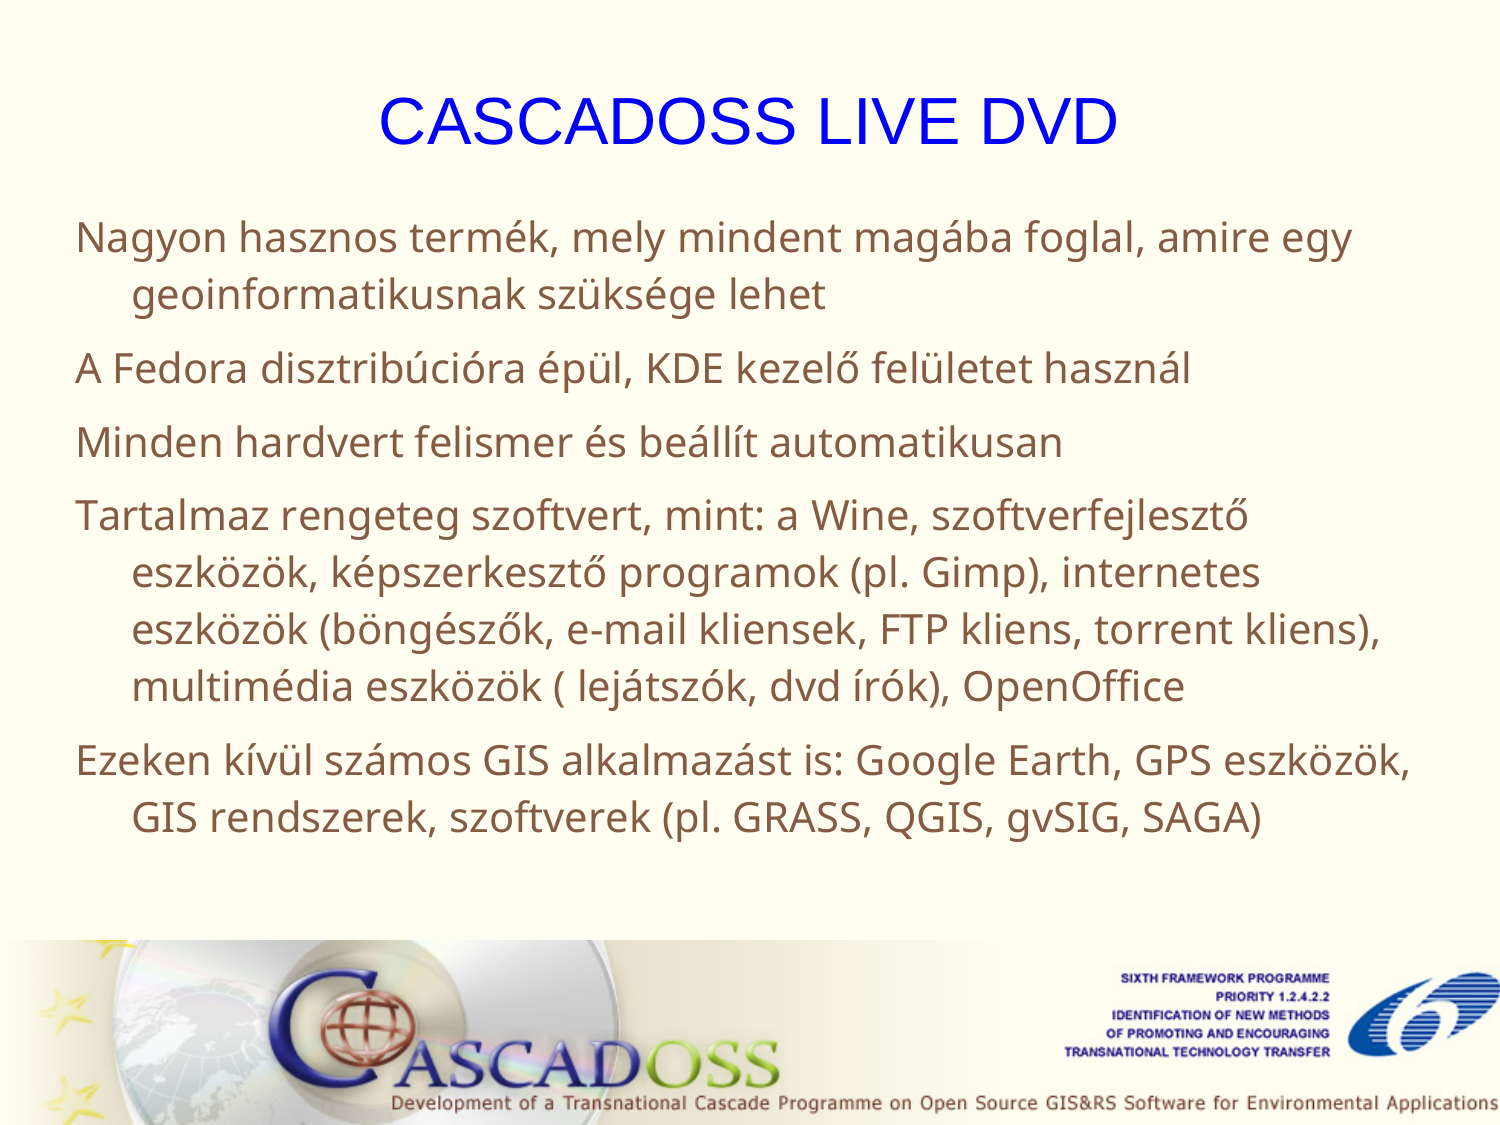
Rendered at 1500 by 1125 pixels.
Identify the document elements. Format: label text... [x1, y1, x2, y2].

list Nagyon hasznos termék, mely mindent magába foglal, amire egy geoinformatikusnak szüksége lehet A Fedora disztribúcióra épül, KDE kezelő felületet használ Minden hardvert felismer és beállít automatikusan Tartalmaz rengeteg szoftvert, mint: a Wine, szoftverfejlesztő eszközök, képszerkesztő programok (pl. Gimp), internetes eszközök (böngészők, e-mail kliensek, FTP kliens, torrent kliens), multimédia eszközök ( lejátszók, dvd írók), OpenOffice Ezeken kívül számos GIS alkalmazást is: Google Earth, GPS eszközök, GIS rendszerek, szoftverek (pl. GRASS, QGIS, gvSIG, SAGA) [75, 207, 1425, 961]
picture [0, 940, 1500, 1125]
title CASCADOSS LIVE DVD [75, 28, 1425, 207]
